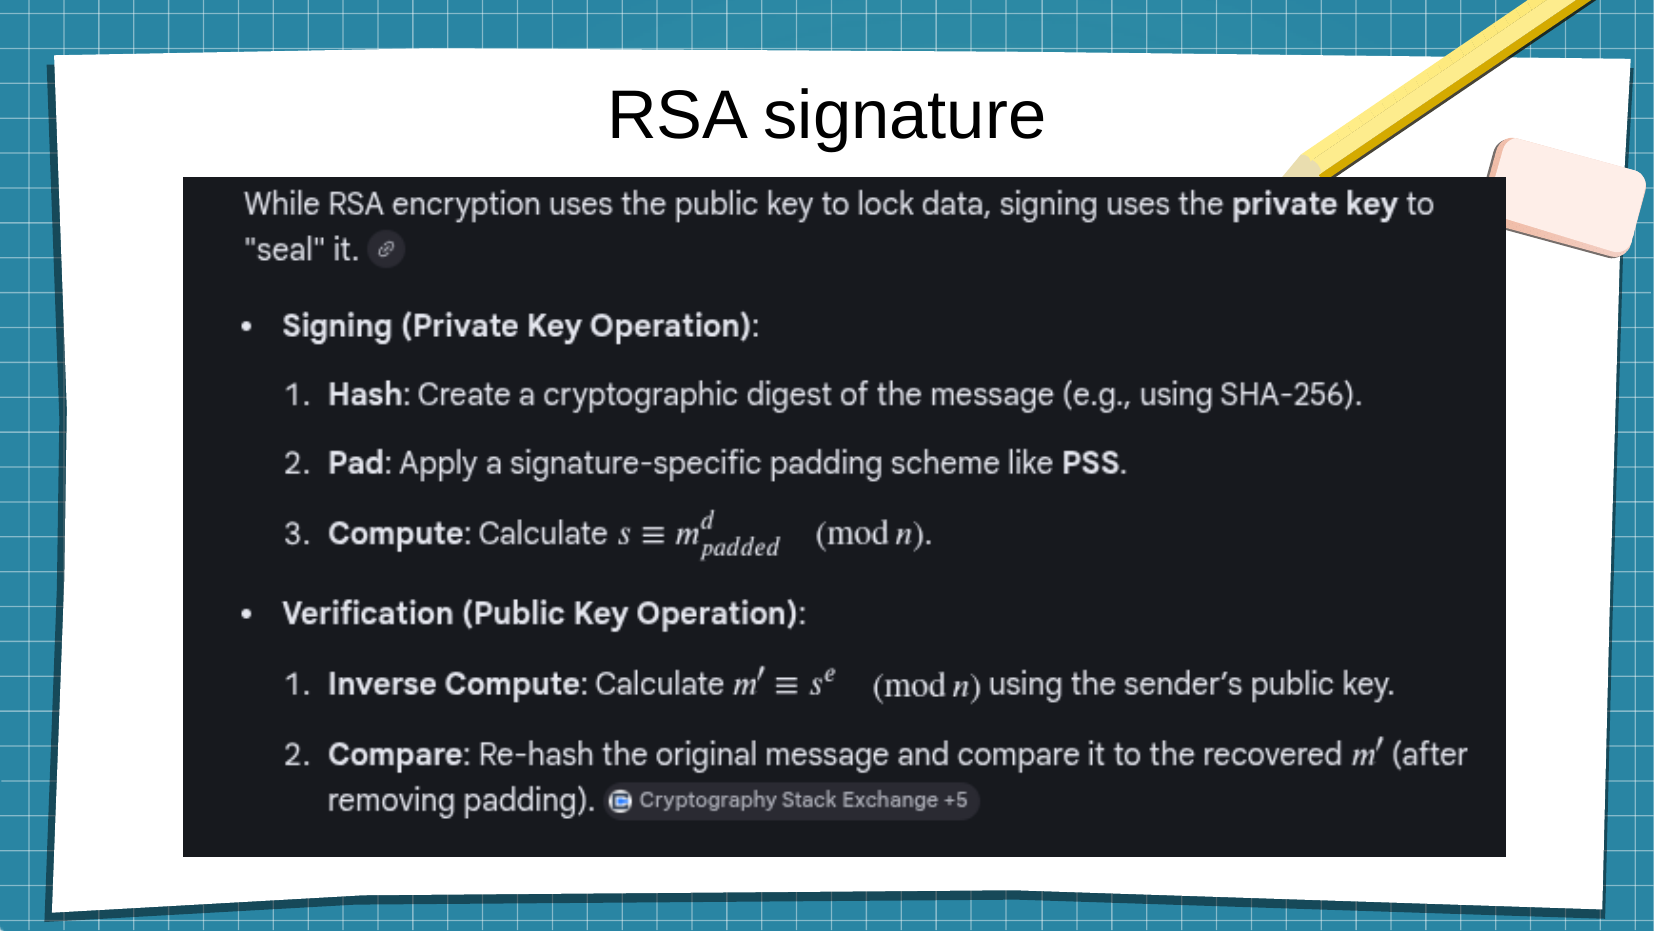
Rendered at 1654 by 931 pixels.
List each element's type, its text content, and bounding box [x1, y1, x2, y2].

title RSA signature [82, 37, 1571, 193]
picture [183, 177, 1506, 857]
